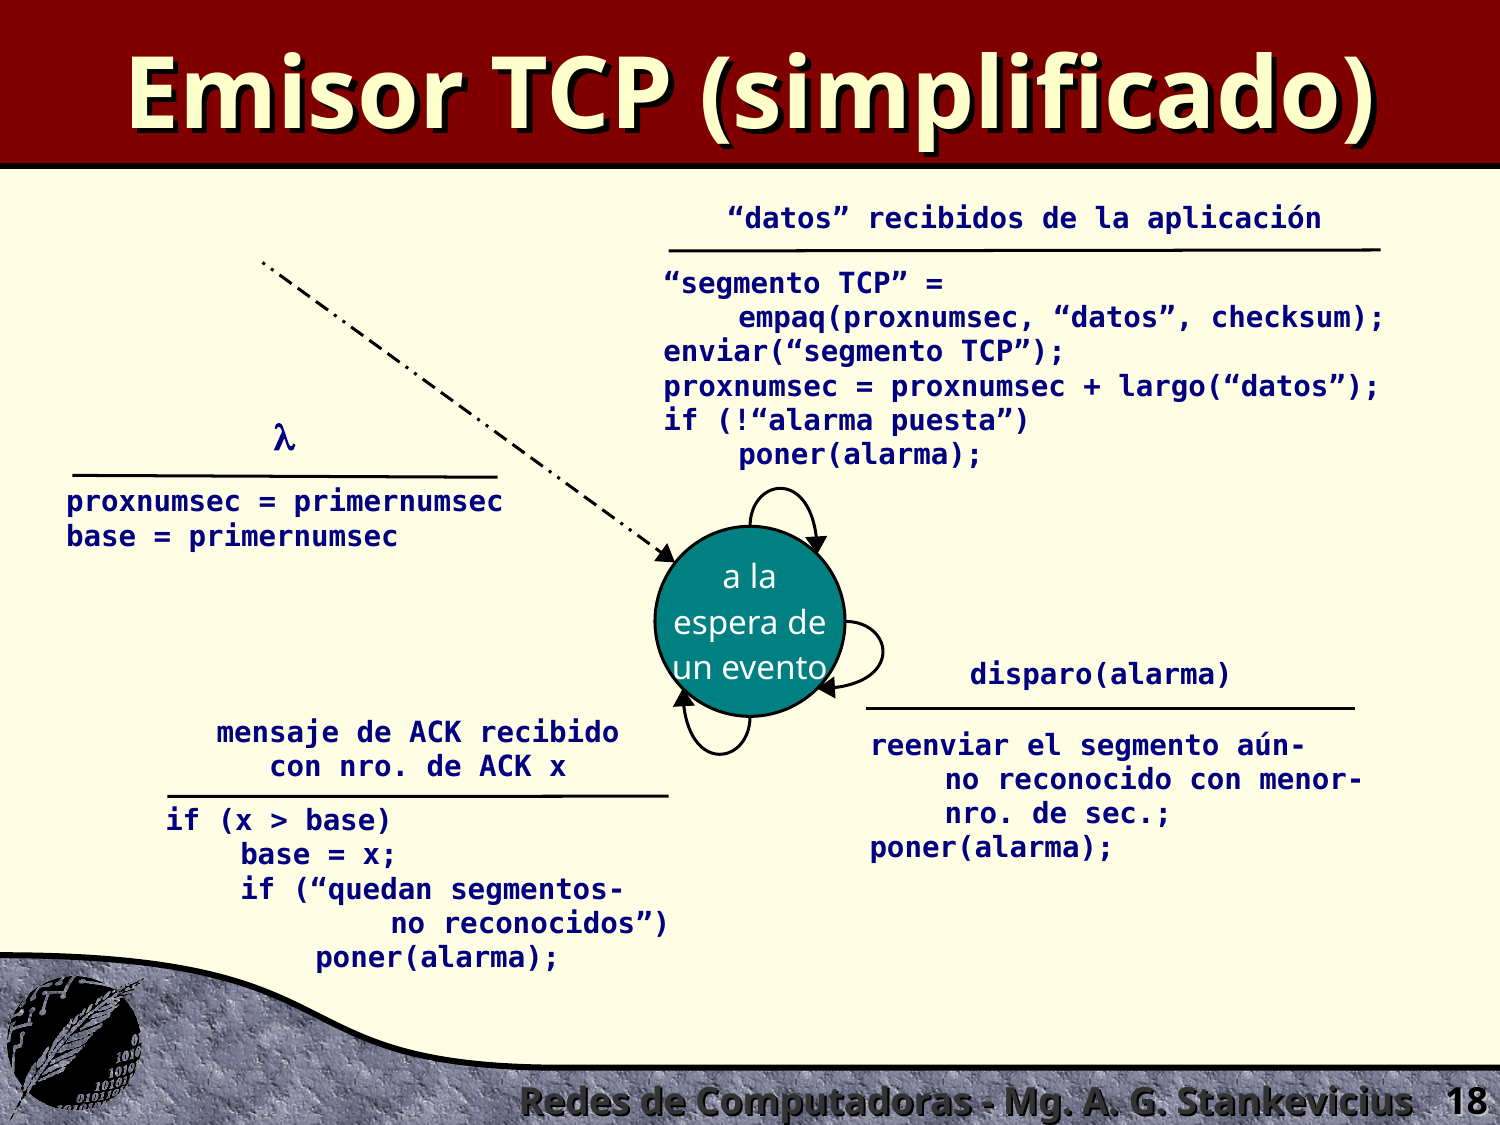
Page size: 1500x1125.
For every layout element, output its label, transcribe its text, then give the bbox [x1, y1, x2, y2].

text_box “datos” recibidos de la aplicación [712, 193, 1337, 243]
text_box a la espera de un evento [654, 548, 845, 717]
text_box if (x > base) base = x; if (“quedan segmentos- no reconocidos”) poner(alarma); [150, 796, 686, 1017]
text_box reenviar el segmento aún- no reconocido con menor- nro. de sec.; poner(alarma); [854, 720, 1410, 911]
text_box  [259, 416, 311, 474]
text_box mensaje de ACK recibido con nro. de ACK x [201, 707, 635, 791]
text_box “segmento TCP” = empaq(proxnumsec, “datos”, checksum); enviar(“segmento TCP”); proxnumsec = proxnumsec + largo(“datos”); if (!“alarma puesta”) poner(alarma); [648, 258, 1401, 548]
text_box disparo(alarma) [955, 649, 1248, 699]
title Emisor TCP (simplificado) [15, 5, 1485, 160]
picture [1047, 1100, 1054, 1110]
text_box proxnumsec = primernumsec base = primernumsec [51, 477, 519, 561]
picture [790, 1100, 795, 1110]
picture [0, 959, 1500, 1125]
